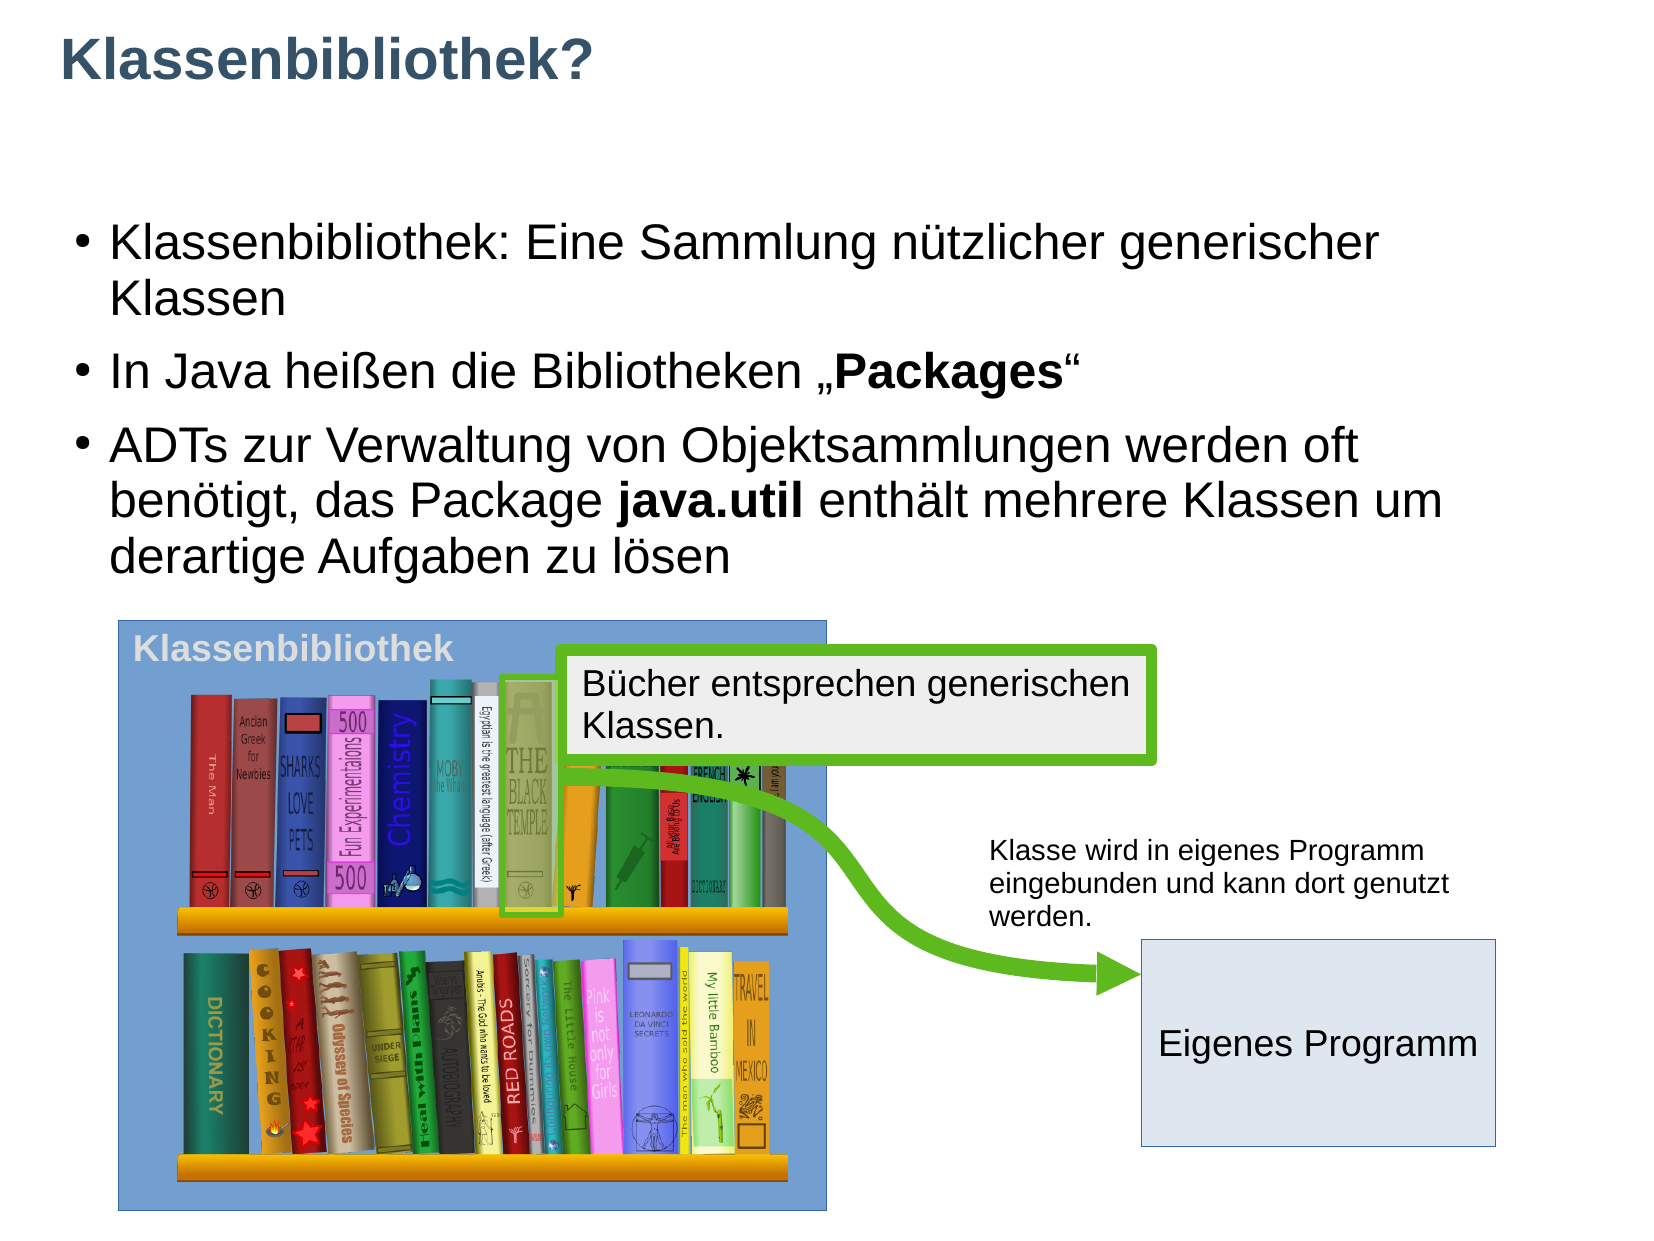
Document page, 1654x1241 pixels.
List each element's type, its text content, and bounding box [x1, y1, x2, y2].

text_box [118, 676, 827, 1211]
text_box Klassenbibliothek? [29, 19, 1300, 100]
text_box [788, 766, 827, 825]
text_box Klasse wird in eigenes Programm eingebunden und kann dort genutzt werden. [974, 826, 1474, 940]
text_box Klassenbibliothek: Eine Sammlung nützlicher generischer Klassen In Java heißen die Bibliotheken „Packages“ ADTs zur Verwaltung von Objektsammlungen werden oft benötigt, das Package java.util enthält mehrere Klassen um derartige Aufgaben zu lösen [59, 206, 1565, 612]
text_box Eigenes Programm [1141, 939, 1496, 1147]
picture [562, 766, 788, 800]
text_box [739, 620, 827, 644]
picture [177, 679, 788, 1182]
text_box Bücher entsprechen generischen Klassen. [561, 649, 1152, 761]
text_box Klassenbibliothek [118, 620, 739, 677]
